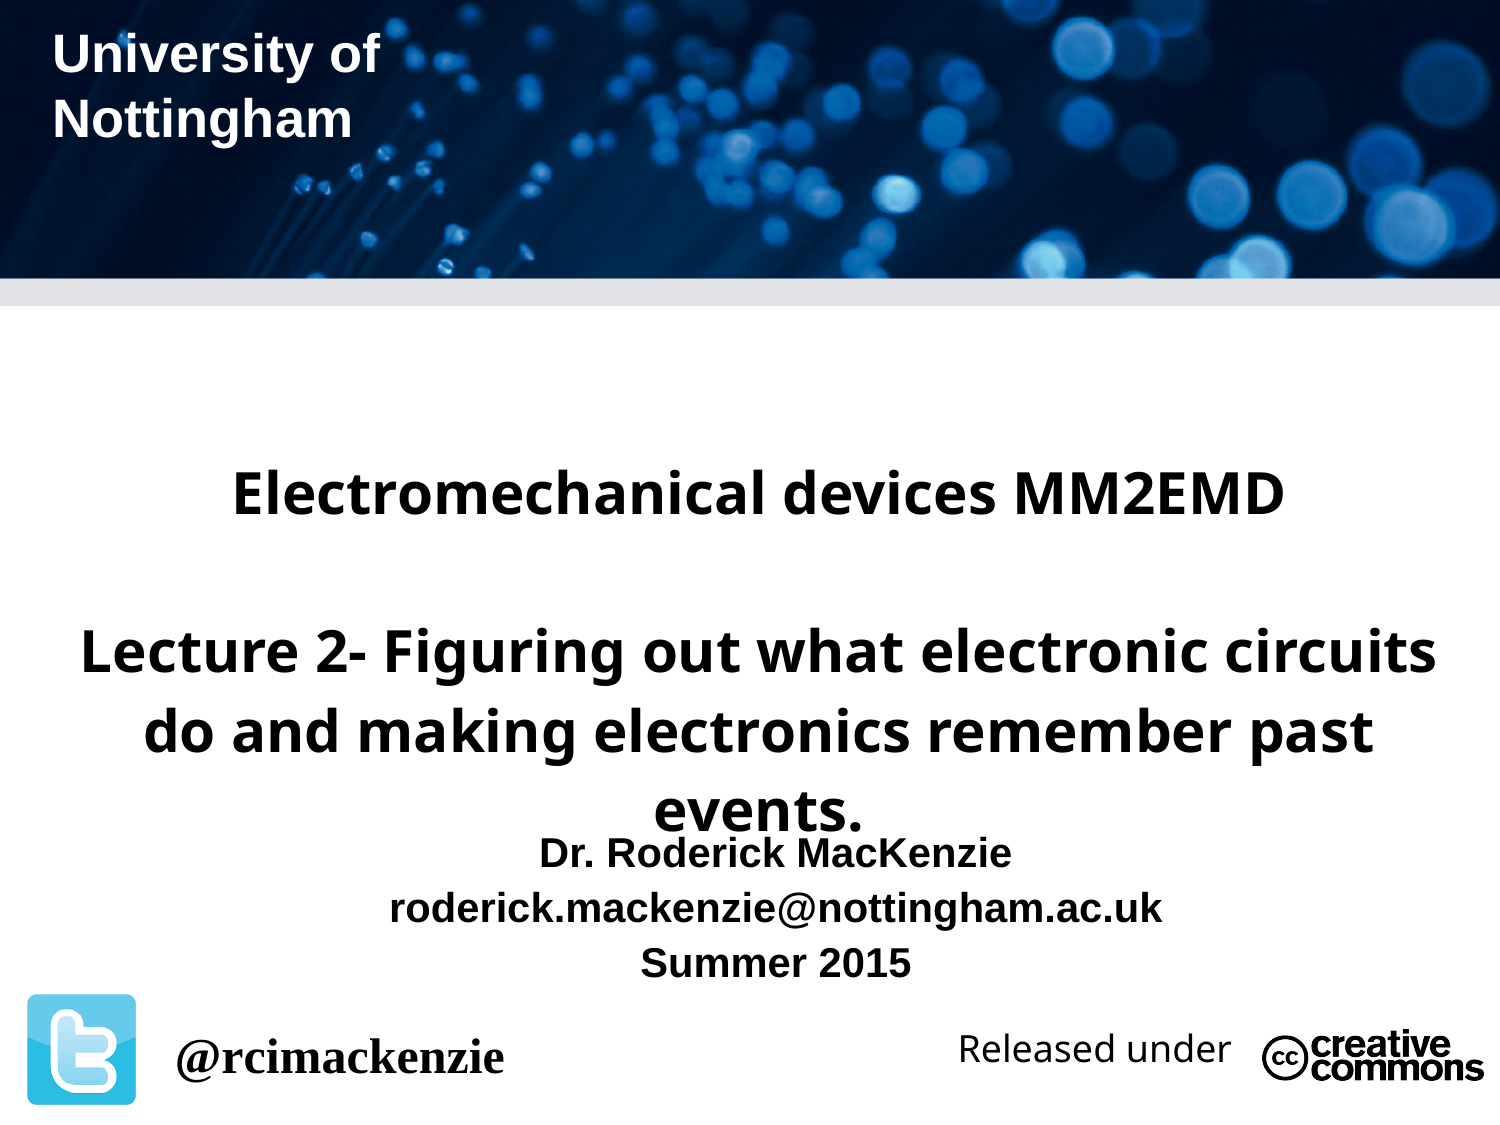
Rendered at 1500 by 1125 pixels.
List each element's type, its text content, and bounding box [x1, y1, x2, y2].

picture [0, 0, 1500, 306]
subtitle Dr. Roderick MacKenzie roderick.mackenzie@nottingham.ac.uk Summer 2015 [71, 829, 1481, 986]
title Electromechanical devices MM2EMD Lecture 2- Figuring out what electronic circuits do and making electronics remember past events. [40, 452, 1478, 791]
text_box Released under [942, 1017, 1301, 1090]
picture [1301, 1029, 1484, 1081]
picture [24, 991, 138, 1107]
text_box @rcimackenzie [160, 1015, 896, 1091]
